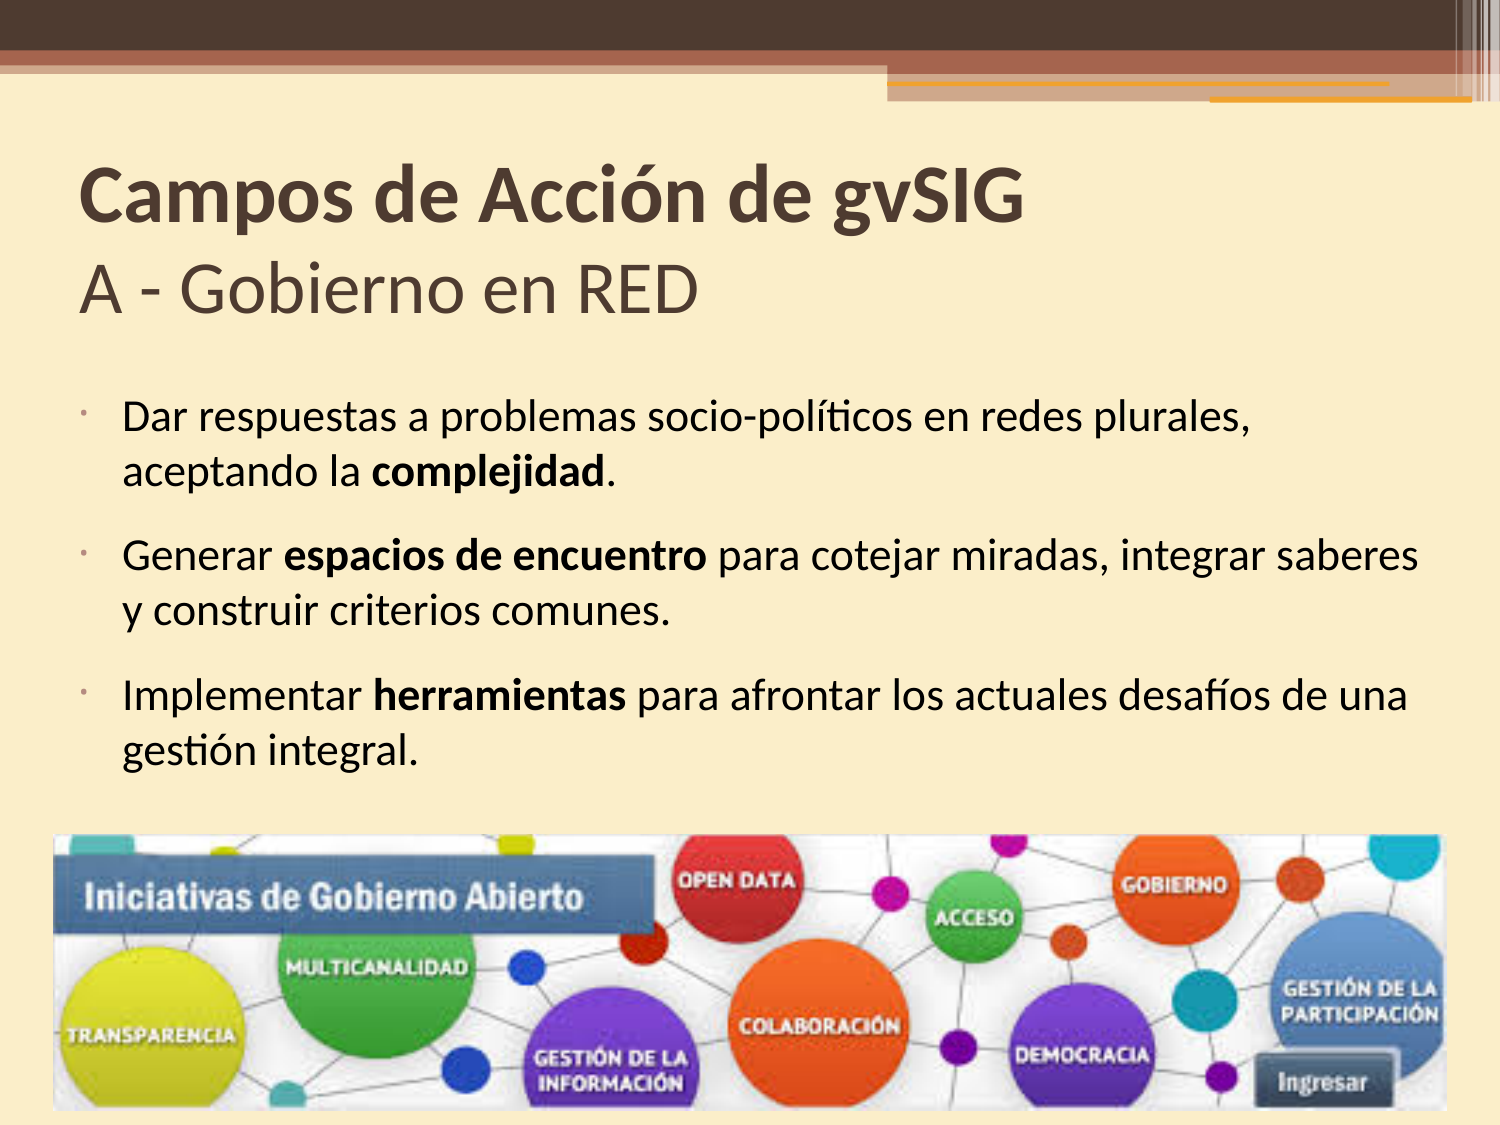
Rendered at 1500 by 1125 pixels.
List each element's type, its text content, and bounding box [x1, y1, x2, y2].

title Campos de Acción de gvSIG A - Gobierno en RED [64, 131, 1477, 307]
picture [53, 834, 1447, 1111]
list Dar respuestas a problemas socio-políticos en redes plurales, aceptando la complejidad. Generar espacios de encuentro para cotejar miradas, integrar saberes y construir criterios comunes. Implementar herramientas para afrontar los actuales desafíos de una gestión integral. [47, 377, 1451, 799]
